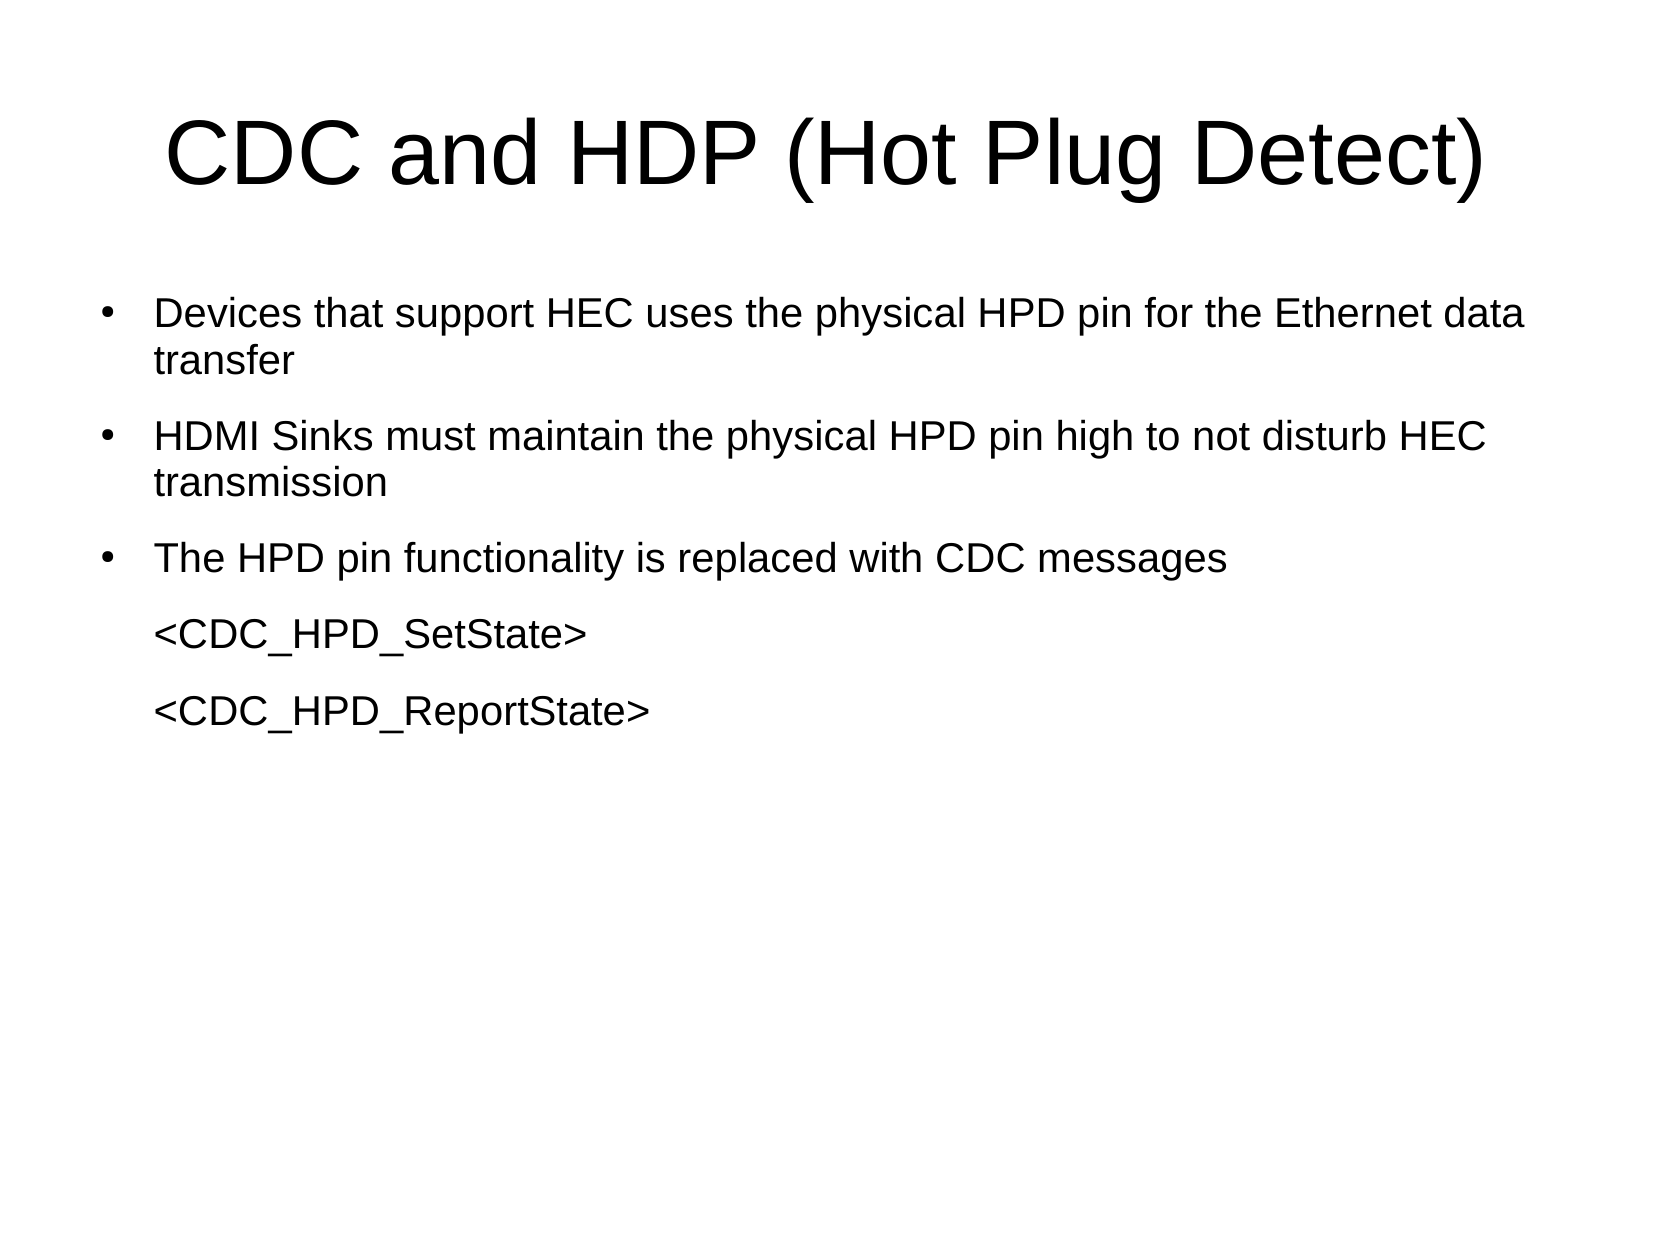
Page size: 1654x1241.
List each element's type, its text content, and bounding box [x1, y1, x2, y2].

list Devices that support HEC uses the physical HPD pin for the Ethernet data transfer HDMI Sinks must maintain the physical HPD pin high to not disturb HEC transmission The HPD pin functionality is replaced with CDC messages <CDC_HPD_SetState> <CDC_HPD_ReportState> [82, 290, 1571, 1109]
title CDC and HDP (Hot Plug Detect) [82, 49, 1571, 257]
